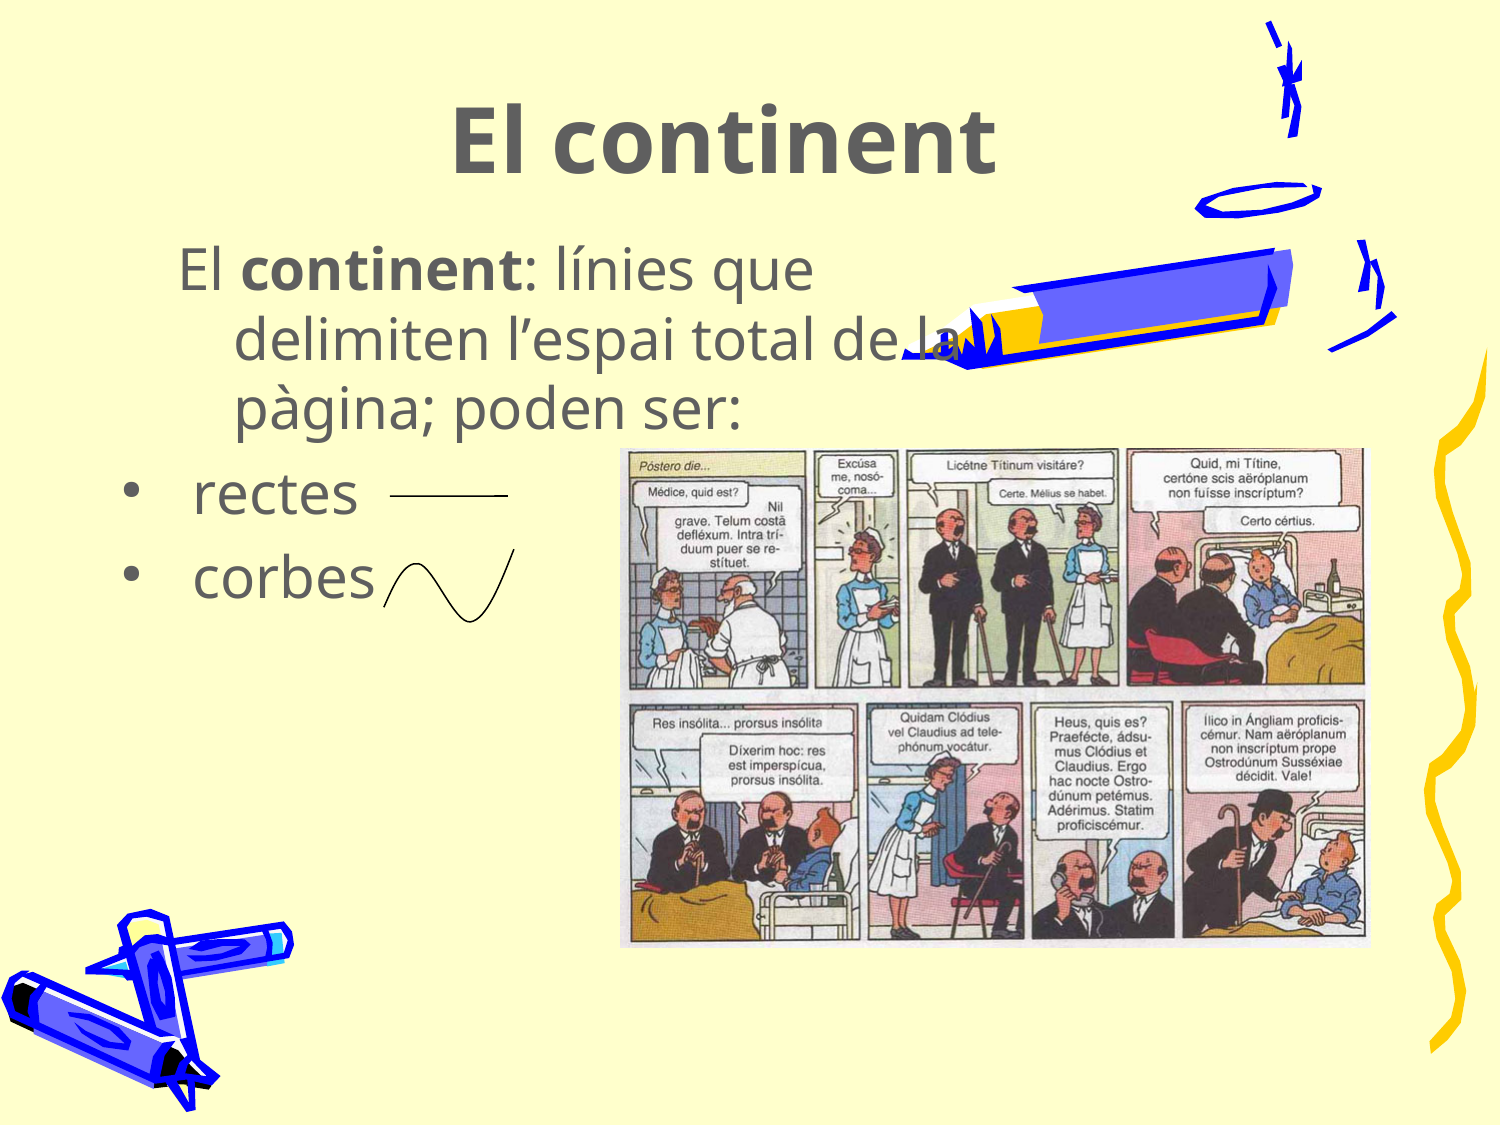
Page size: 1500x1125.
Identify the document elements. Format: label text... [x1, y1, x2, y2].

picture [620, 448, 1371, 948]
title El continent [160, 71, 1288, 200]
list El continent: línies que delimiten l’espai total de la pàgina; poden ser: rectes corbes [106, 224, 1052, 725]
